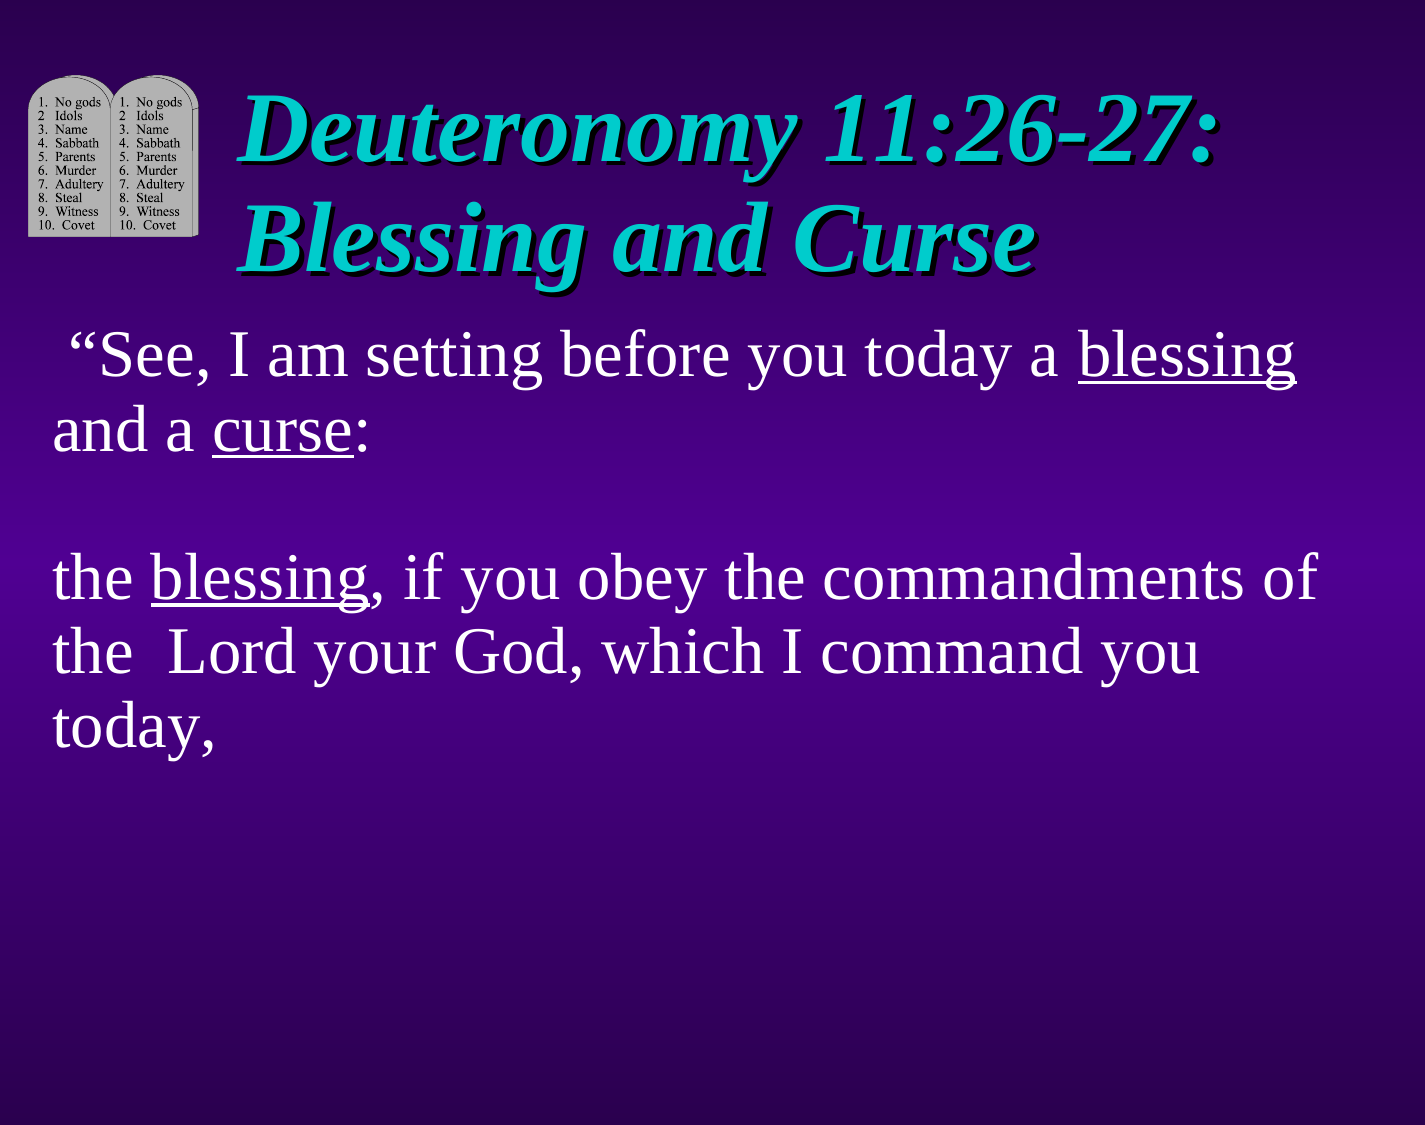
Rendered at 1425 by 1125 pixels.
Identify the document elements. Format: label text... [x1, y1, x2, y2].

title Deuteronomy 11:26-27: Blessing and Curse [237, 55, 1319, 310]
text_box “See, I am setting before you today a blessing and a curse: the blessing, if you obey the commandments of the Lord your God, which I command you today, [37, 310, 1388, 1013]
